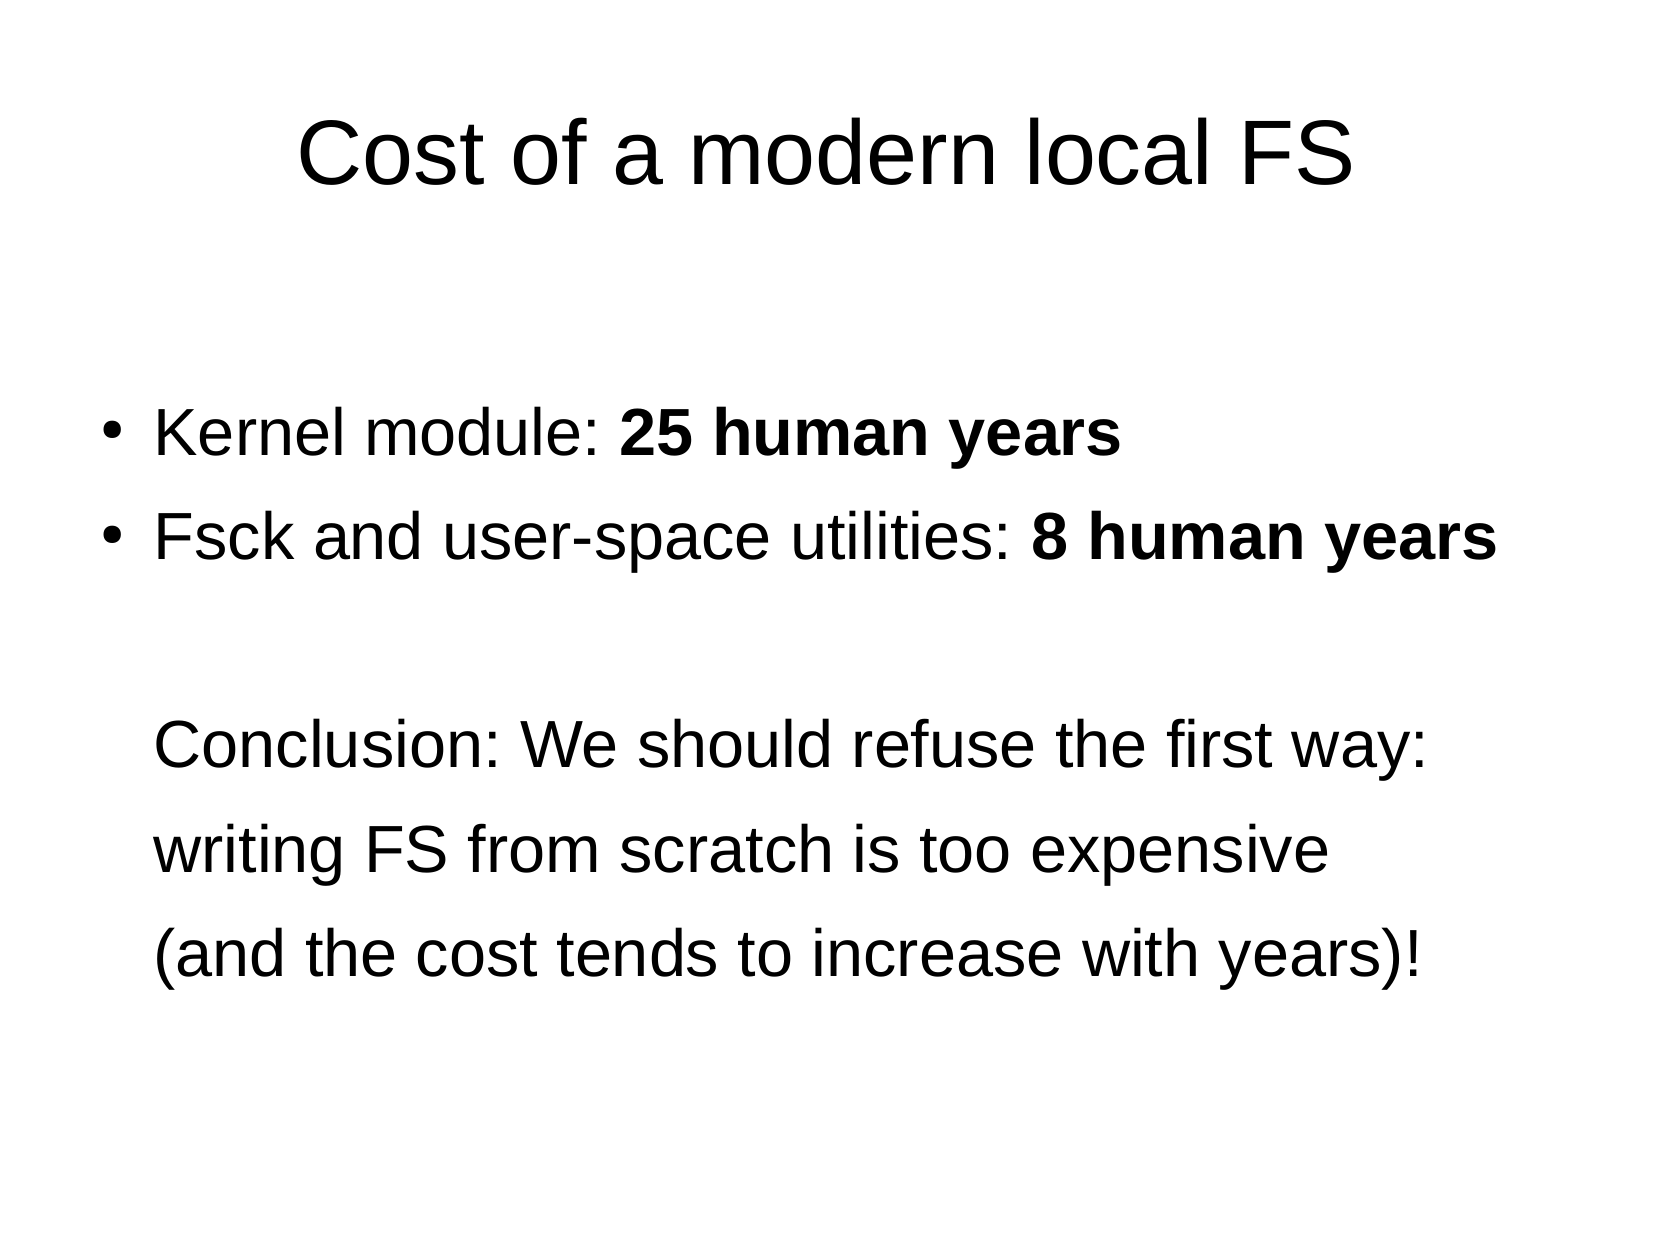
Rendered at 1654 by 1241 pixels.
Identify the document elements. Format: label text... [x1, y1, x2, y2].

list Kernel module: 25 human years Fsck and user-space utilities: 8 human years Conclusion: We should refuse the first way: writing FS from scratch is too expensive (and the cost tends to increase with years)! [82, 290, 1571, 1109]
title Cost of a modern local FS [82, 49, 1571, 257]
